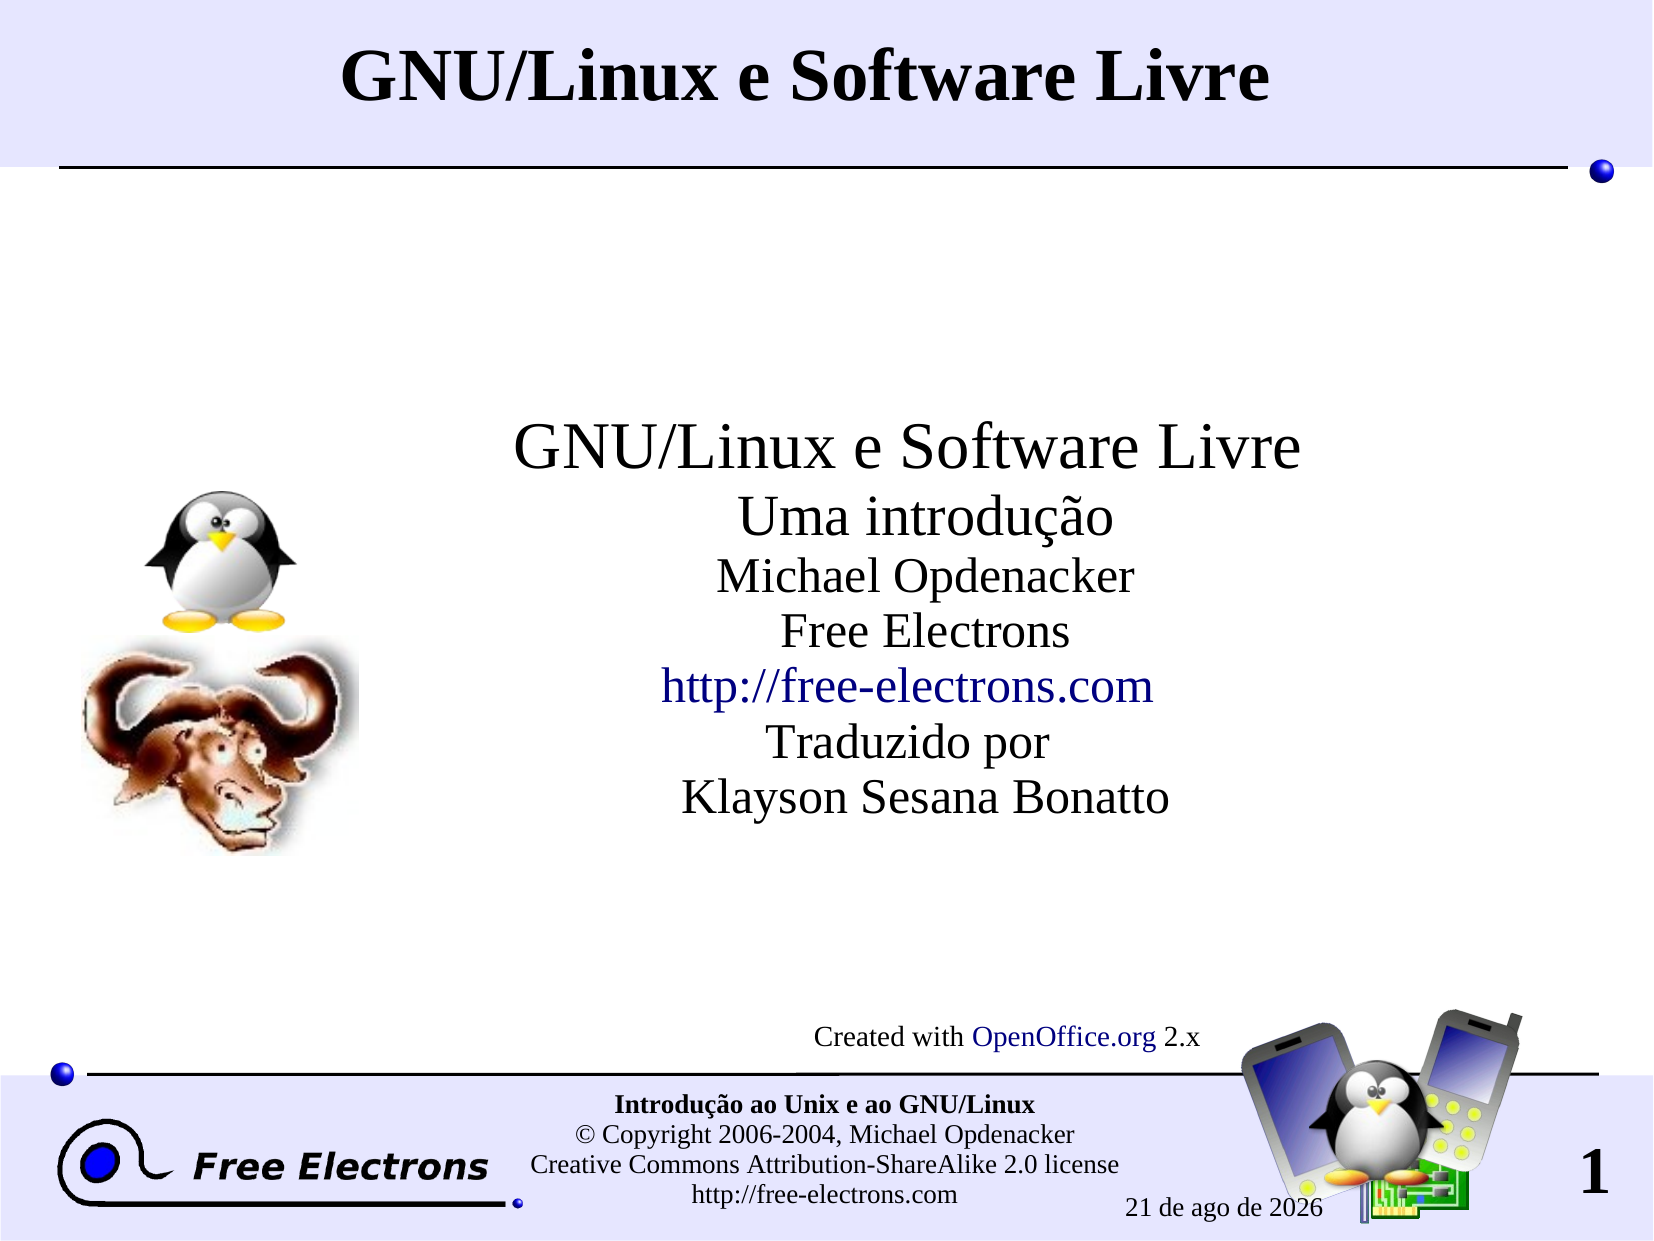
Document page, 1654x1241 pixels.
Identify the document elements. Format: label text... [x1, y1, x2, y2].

picture [142, 491, 299, 633]
picture [50, 1108, 527, 1216]
text_box Created with OpenOffice.org 2.x [814, 1020, 1206, 1056]
picture [1285, 1199, 1292, 1215]
picture [81, 635, 316, 856]
text_box GNU/Linux e Software Livre Uma introdução Michael Opdenacker Free Electrons http://free-electrons.com Traduzido por Klayson Sesana Bonatto [316, 331, 1466, 902]
picture [1225, 983, 1537, 1241]
title GNU/Linux e Software Livre [60, 25, 1551, 124]
